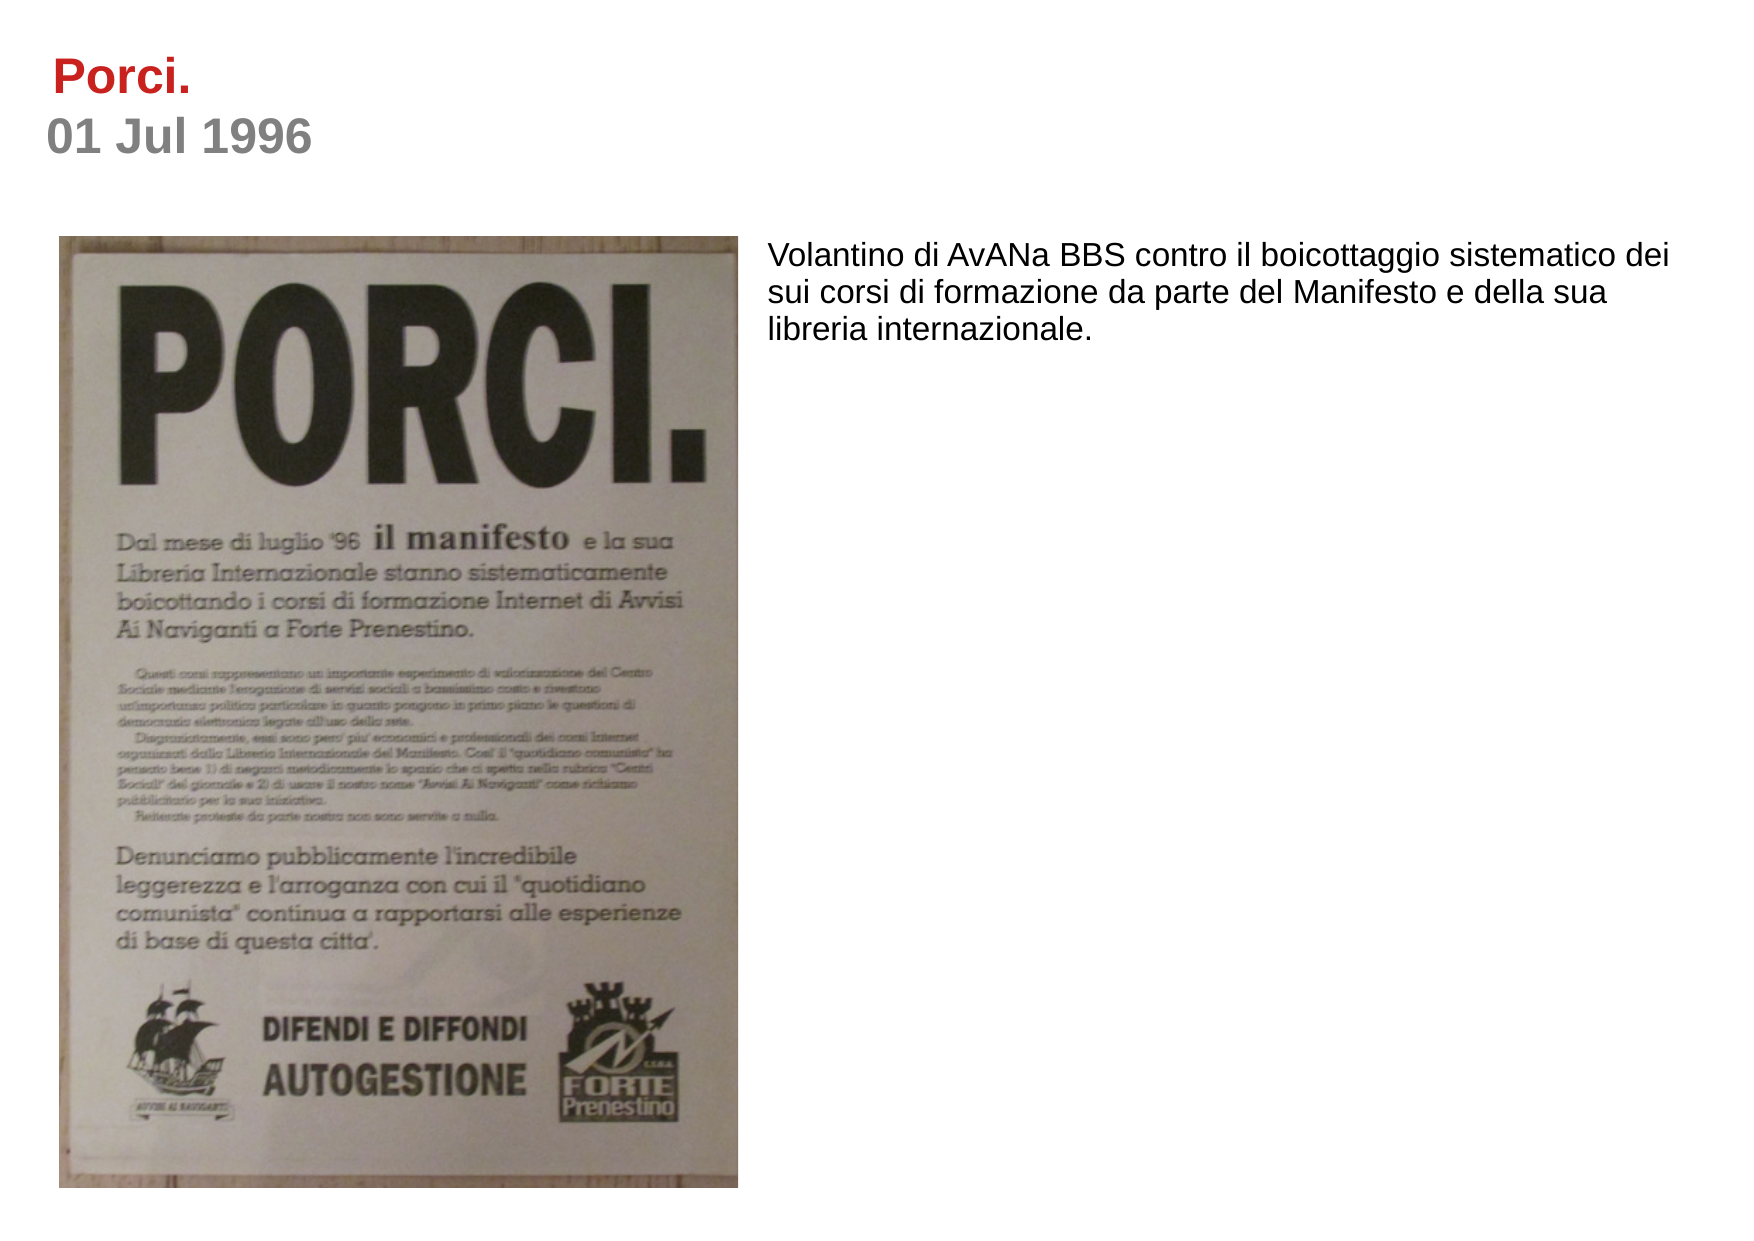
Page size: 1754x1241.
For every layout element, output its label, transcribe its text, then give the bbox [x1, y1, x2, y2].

picture [59, 236, 739, 1188]
text_box 01 Jul 1996 [31, 101, 768, 178]
title Porci. [52, 39, 1713, 114]
subtitle Volantino di AvANa BBS contro il boicottaggio sistematico dei sui corsi di formazione da parte del Manifesto e della sua libreria internazionale. [767, 236, 1692, 1182]
